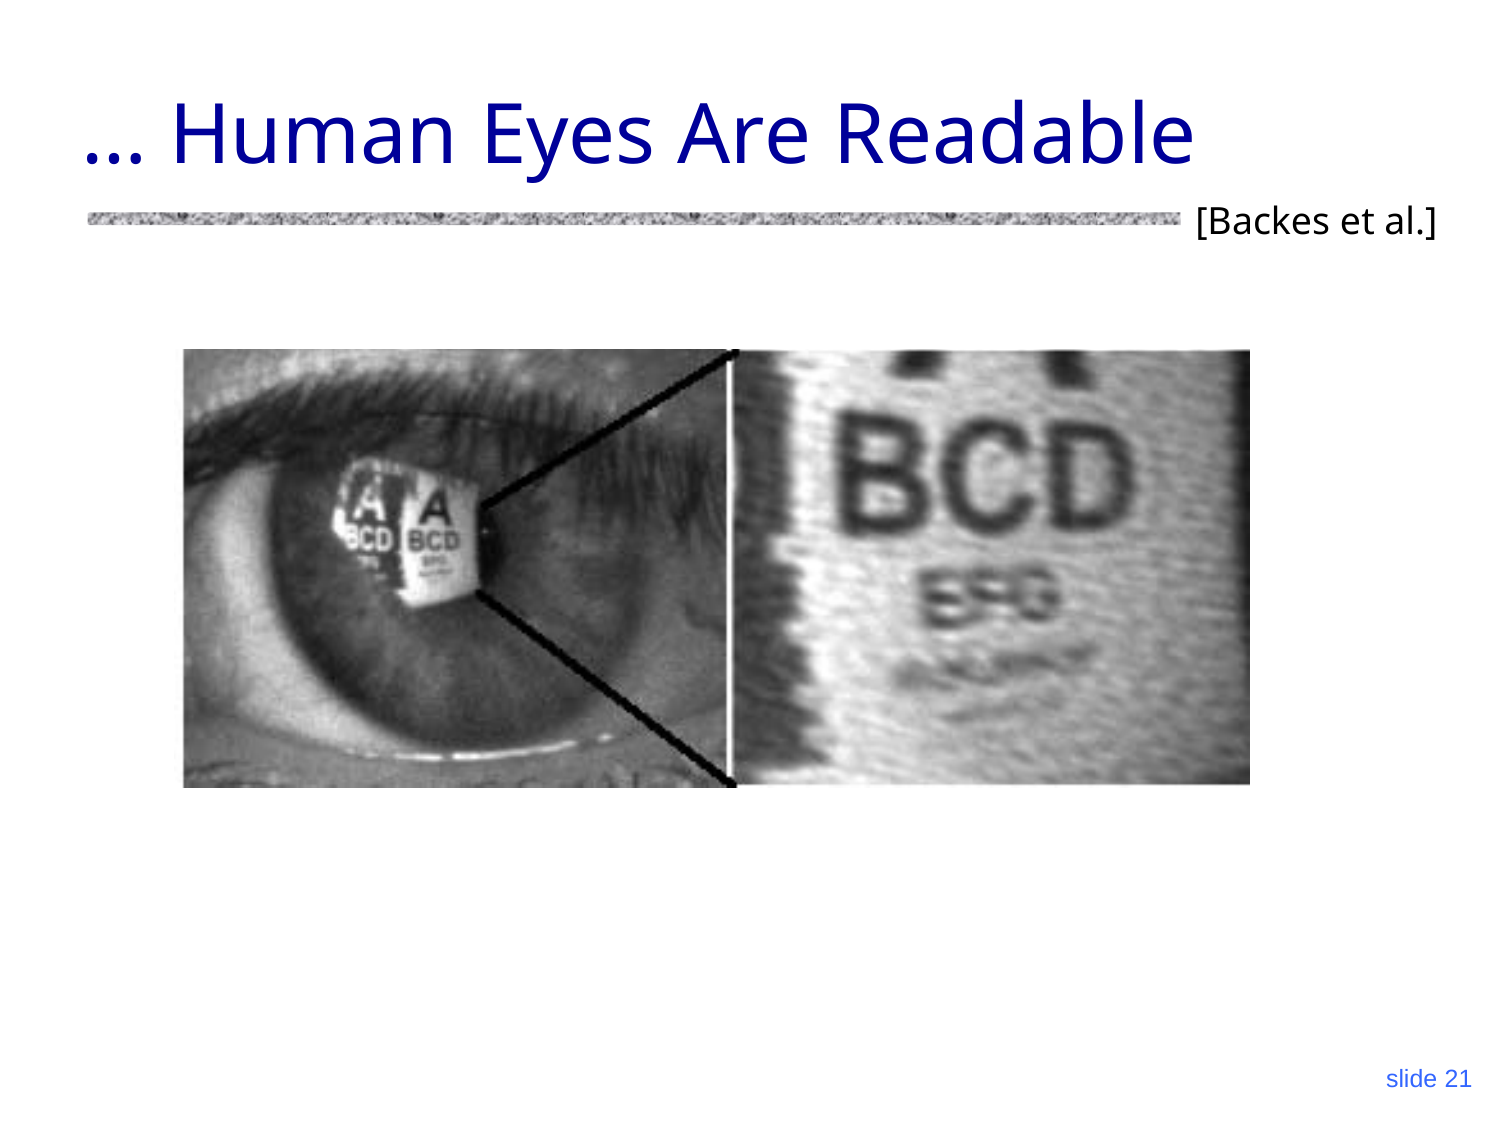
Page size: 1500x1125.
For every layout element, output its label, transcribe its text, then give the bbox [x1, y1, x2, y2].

picture [87, 212, 1180, 226]
title … Human Eyes Are Readable [66, 37, 1342, 188]
text_box slide <number> [1174, 1025, 1488, 1101]
picture [174, 349, 1250, 788]
text_box [Backes et al.] [1180, 189, 1453, 250]
